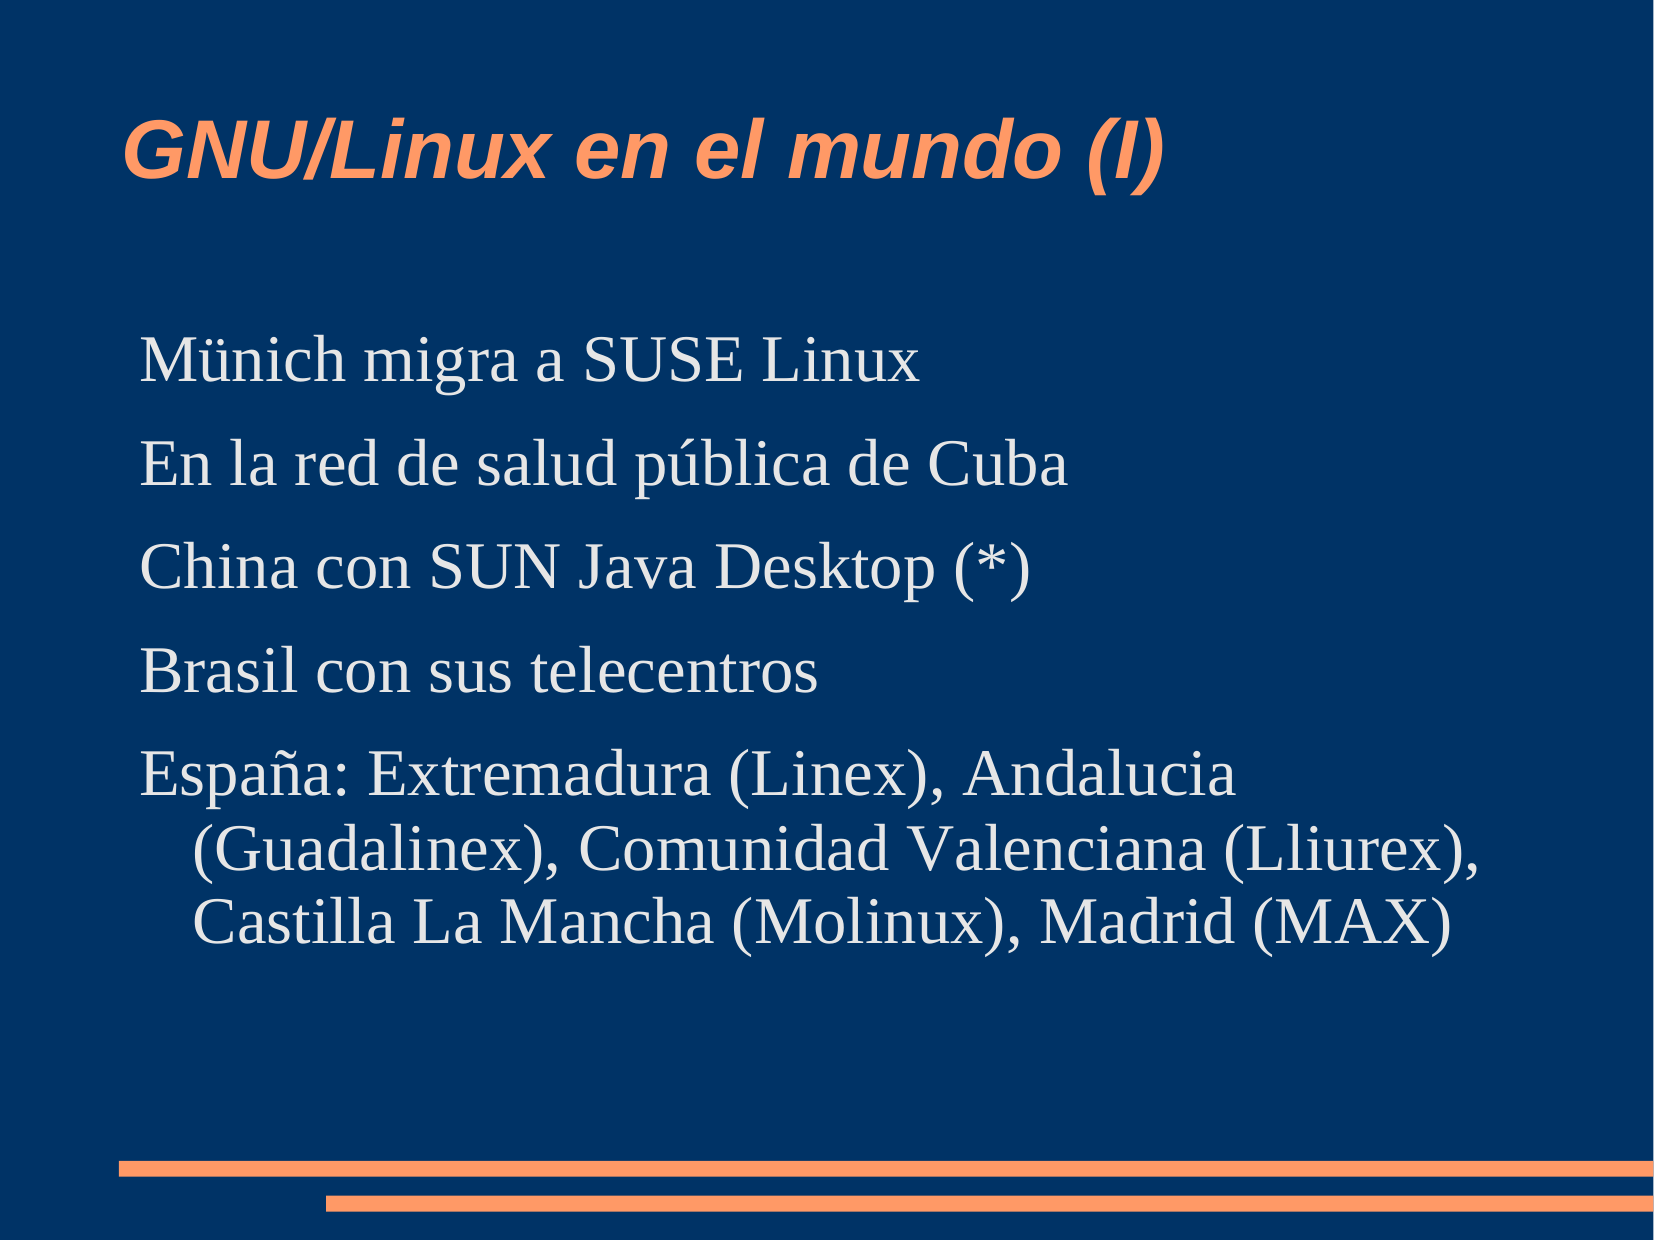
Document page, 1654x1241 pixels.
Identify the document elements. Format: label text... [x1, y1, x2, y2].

title GNU/Linux en el mundo (I) [121, 53, 1534, 246]
list Münich migra a SUSE Linux En la red de salud pública de Cuba China con SUN Java Desktop (*) Brasil con sus telecentros España: Extremadura (Linex), Andalucia (Guadalinex), Comunidad Valenciana (Lliurex), Castilla La Mancha (Molinux), Madrid (MAX) [121, 322, 1561, 1118]
